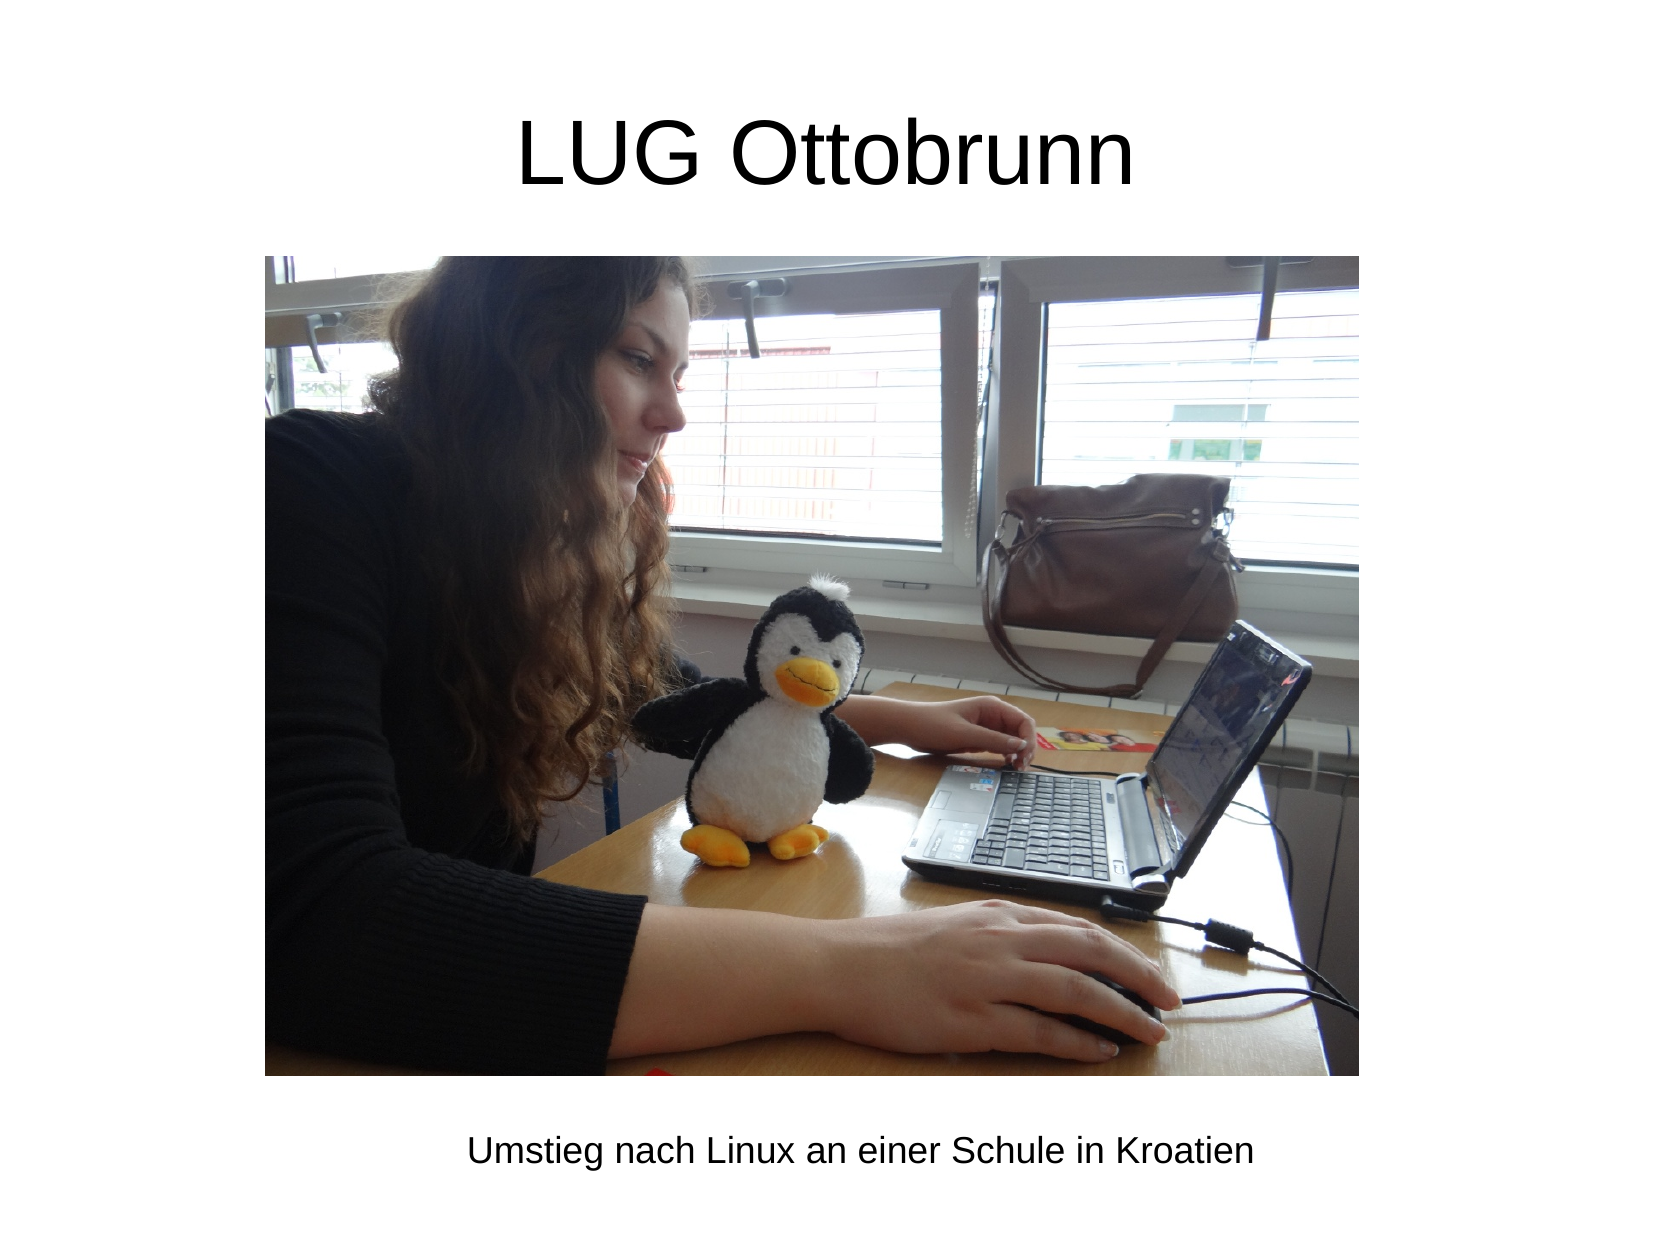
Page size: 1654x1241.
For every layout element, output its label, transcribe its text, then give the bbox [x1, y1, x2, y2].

text_box Umstieg nach Linux an einer Schule in Kroatien [452, 1122, 1270, 1179]
title LUG Ottobrunn [82, 49, 1571, 257]
picture [265, 256, 1359, 1076]
